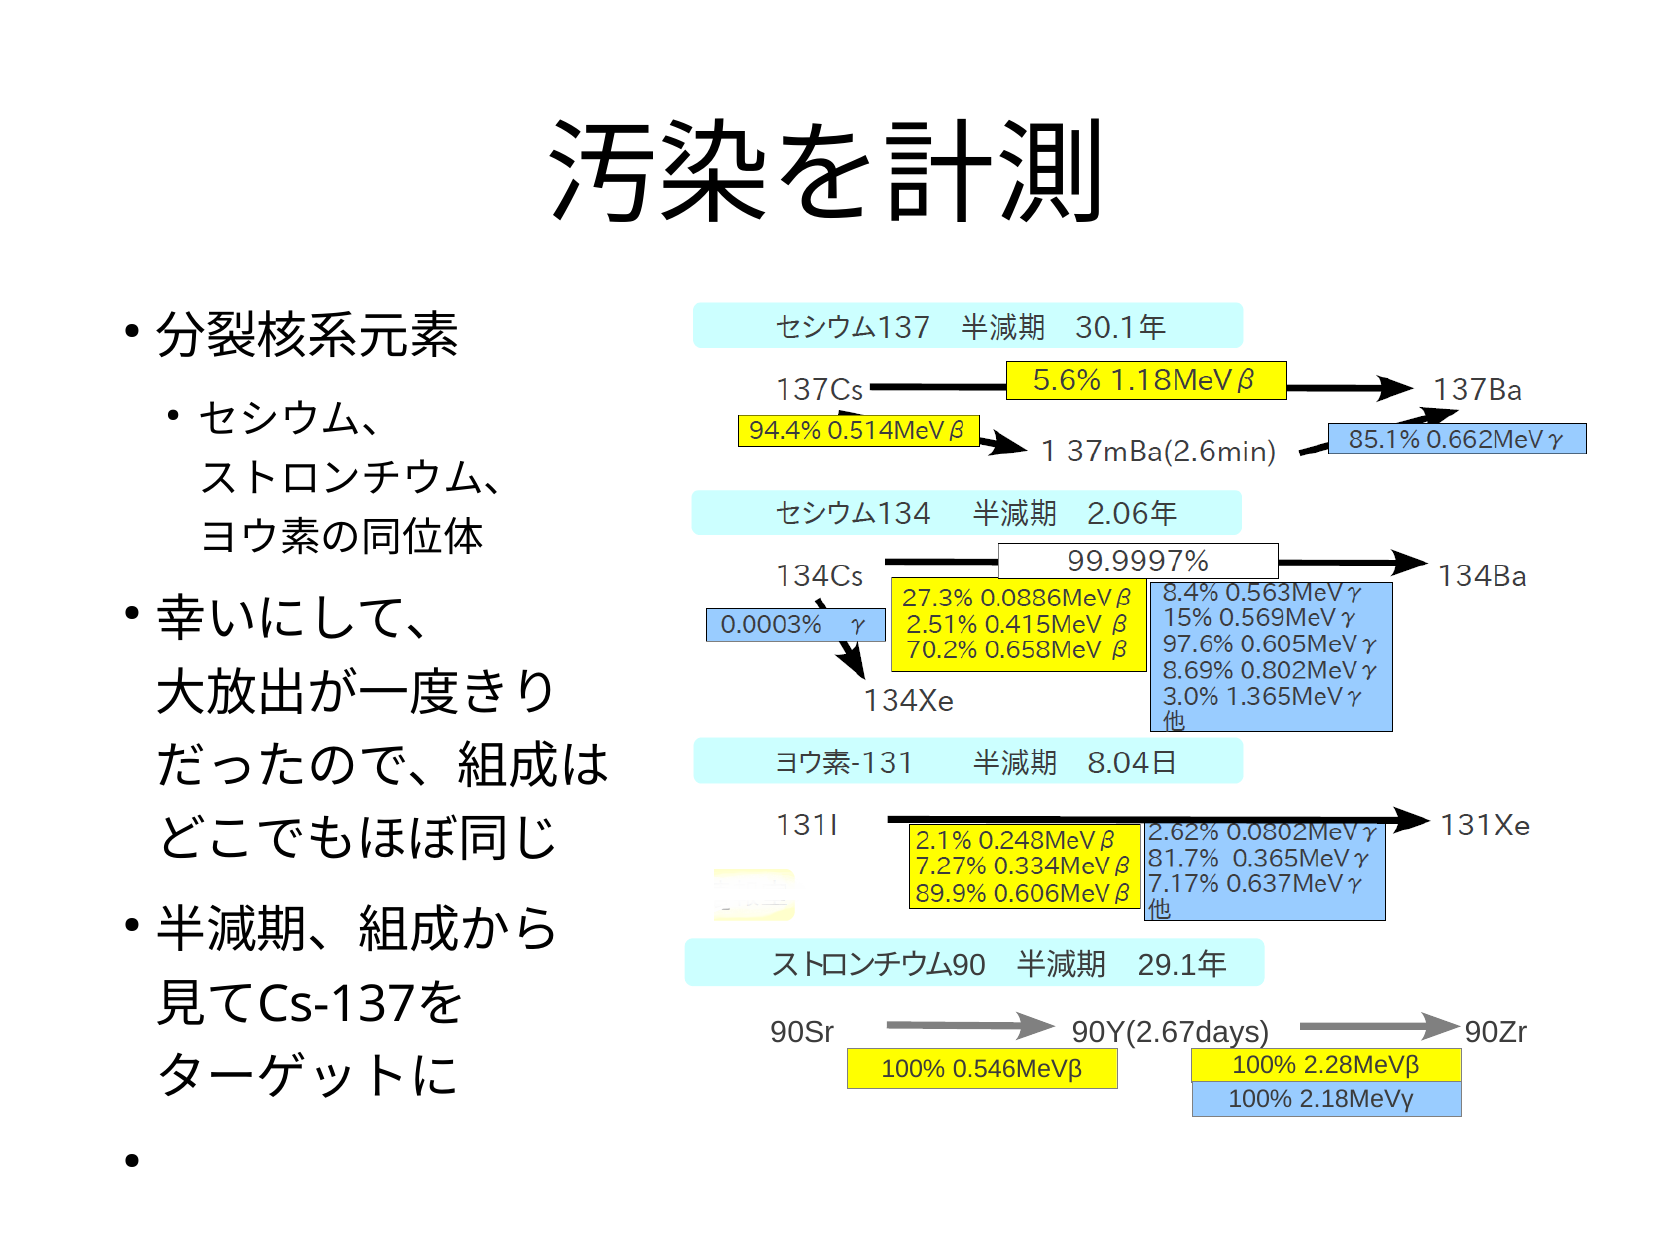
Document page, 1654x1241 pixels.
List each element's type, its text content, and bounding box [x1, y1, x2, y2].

title 汚染を計測 [82, 61, 1571, 269]
picture [679, 265, 1602, 1166]
list 分裂核系元素 セシウム、 ストロンチウム、 ヨウ素の同位体 幸いにして、 大放出が一度きり だったので、組成は どこでもほぼ同じ 半減期、組成から 見てCs-137を ターゲットに [112, 295, 684, 1114]
